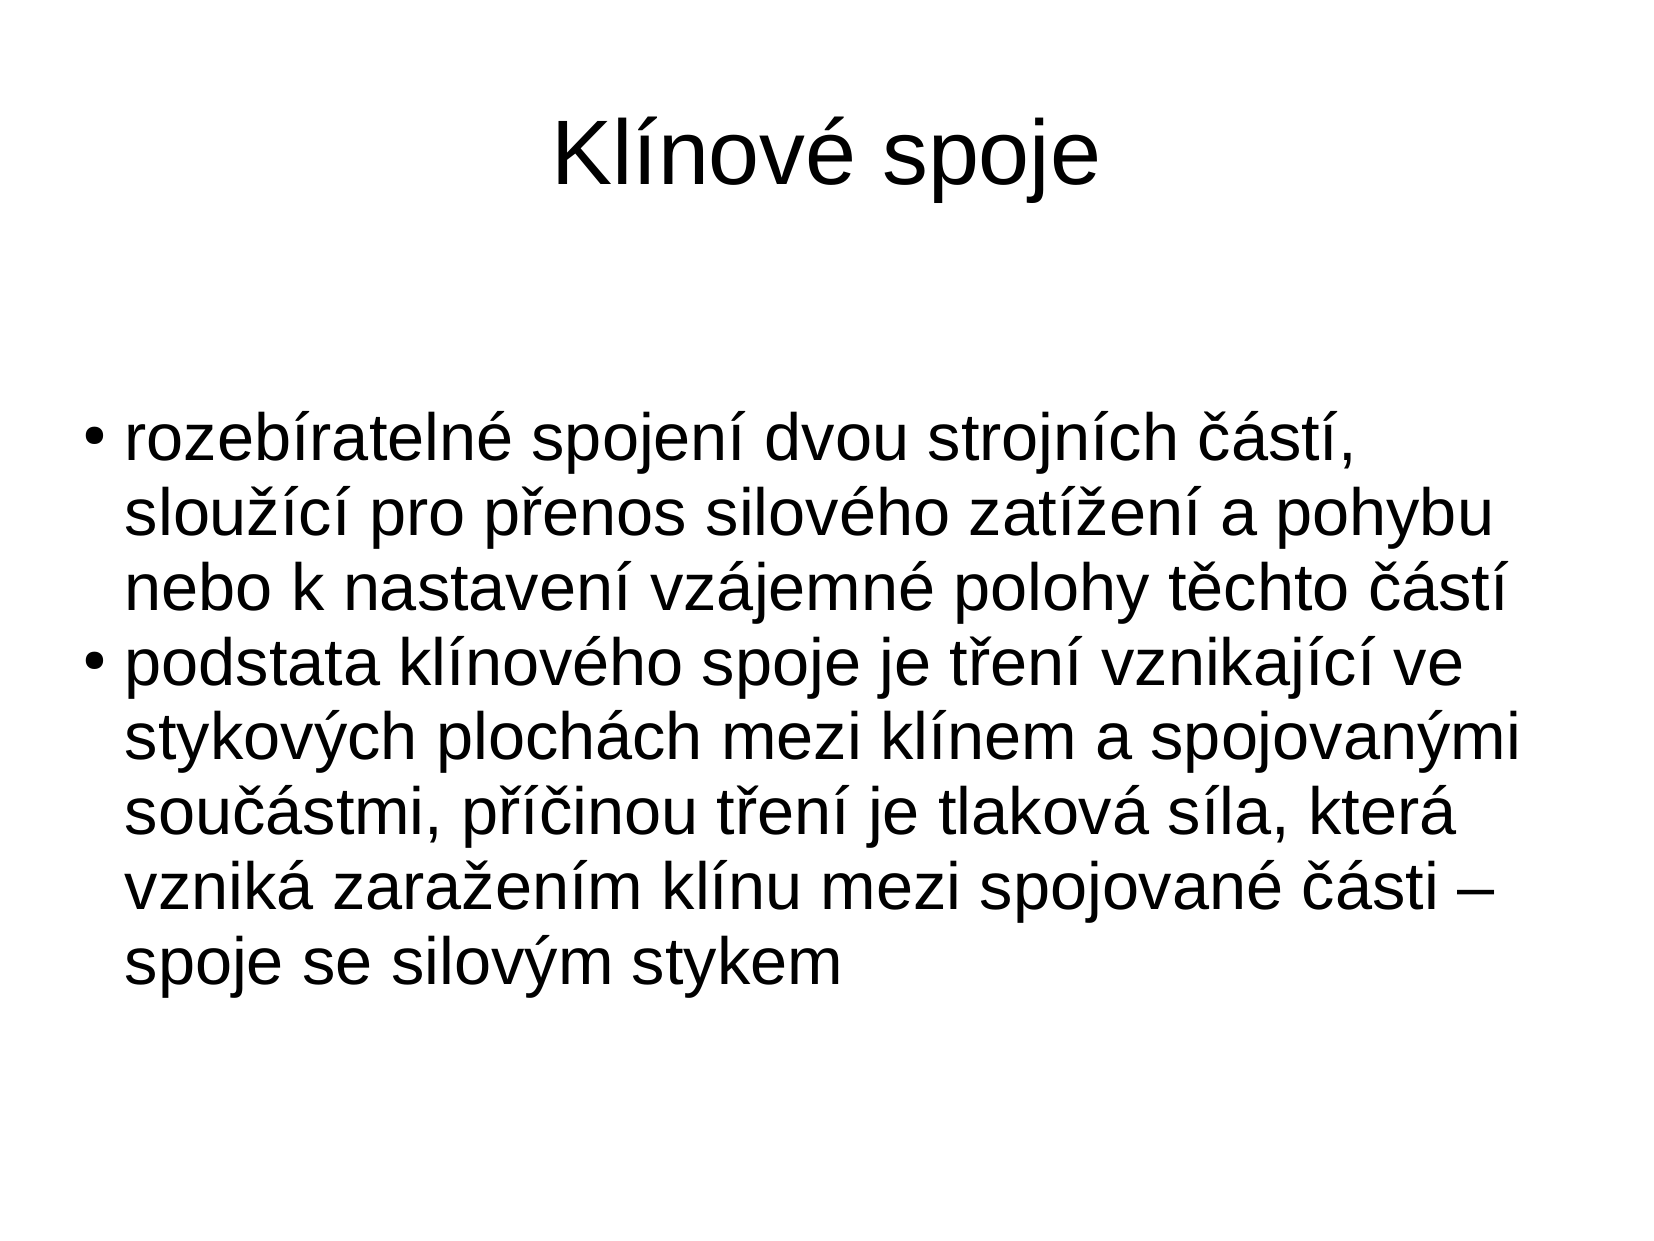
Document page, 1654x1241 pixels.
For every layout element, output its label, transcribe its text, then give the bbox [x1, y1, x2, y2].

subtitle rozebíratelné spojení dvou strojních částí, sloužící pro přenos silového zatížení a pohybu nebo k nastavení vzájemné polohy těchto částí podstata klínového spoje je tření vznikající ve stykových plochách mezi klínem a spojovanými součástmi, příčinou tření je tlaková síla, která vzniká zaražením klínu mezi spojované části – spoje se silovým stykem [82, 297, 1571, 1102]
title Klínové spoje [82, 56, 1571, 250]
